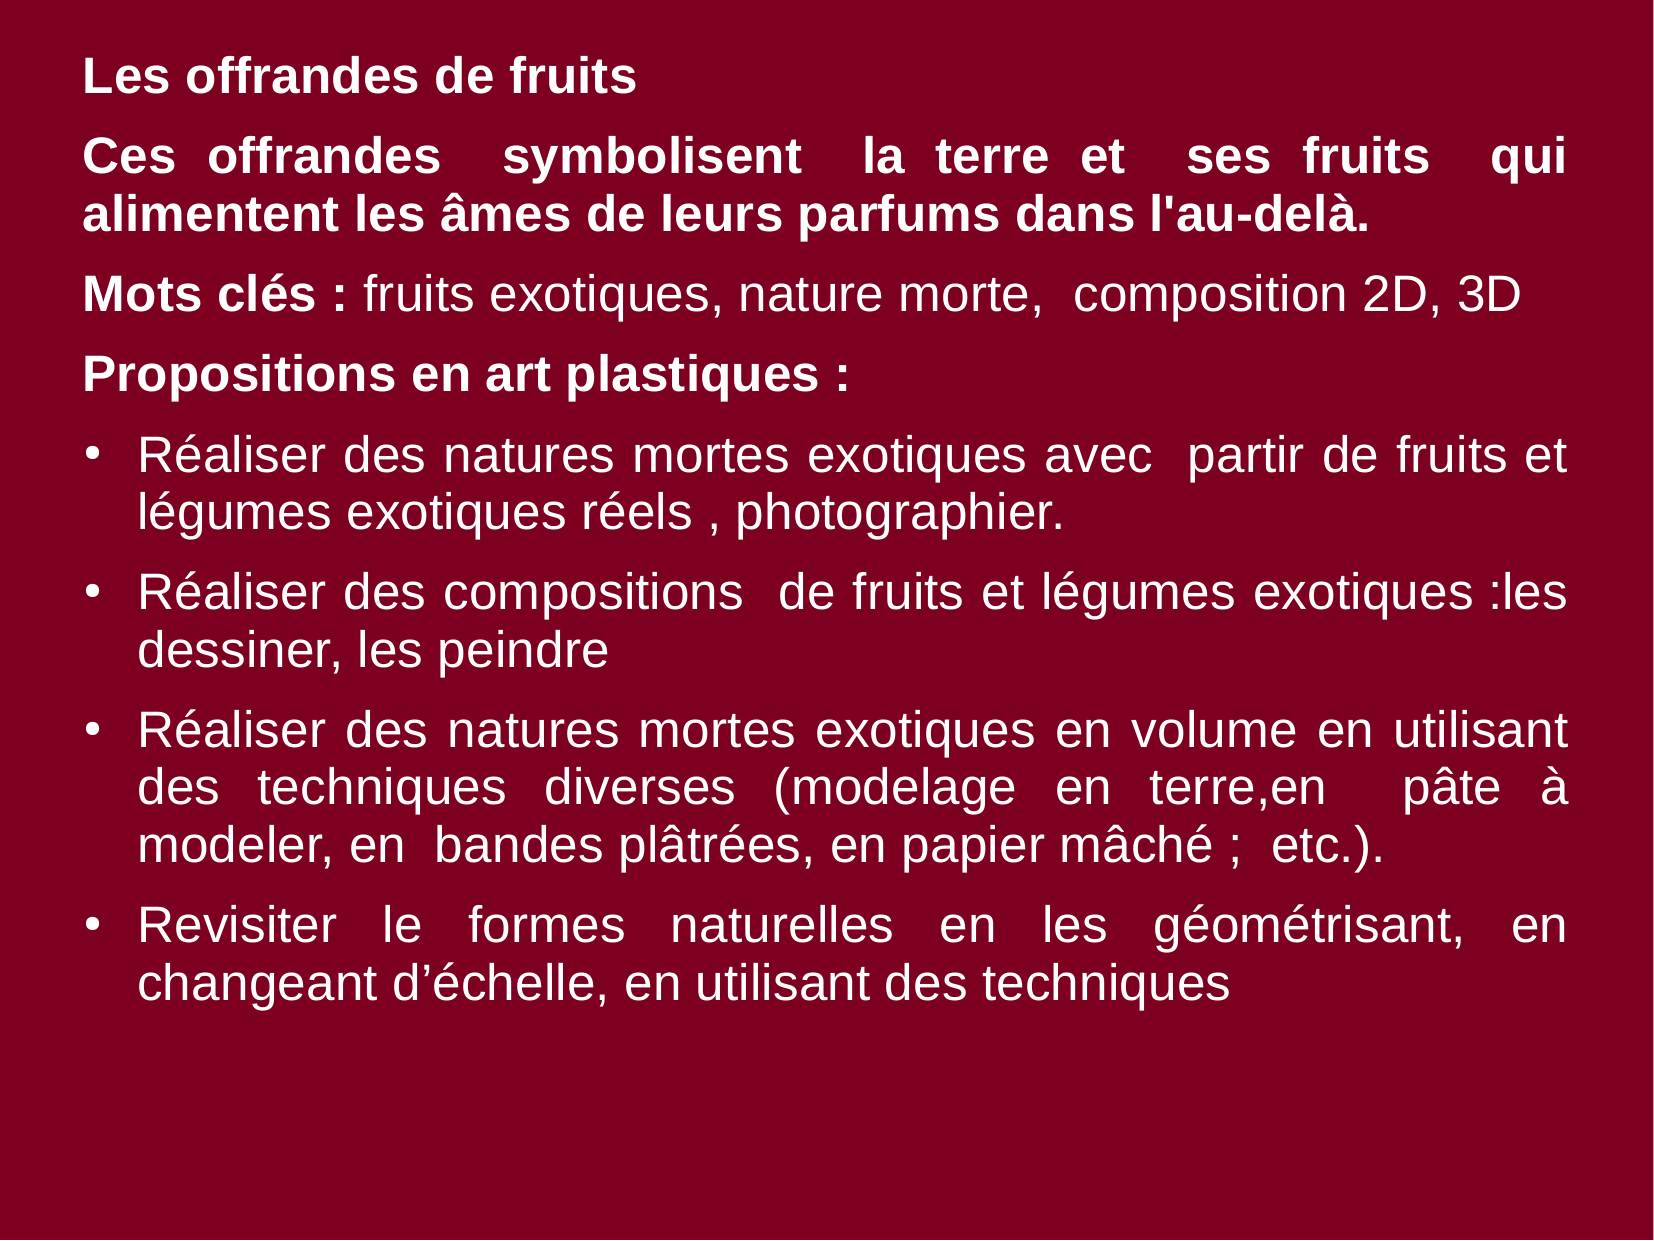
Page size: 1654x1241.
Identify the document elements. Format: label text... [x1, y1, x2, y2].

list Les offrandes de fruits Ces offrandes symbolisent la terre et ses fruits qui alimentent les âmes de leurs parfums dans l'au-delà. Mots clés : fruits exotiques, nature morte, composition 2D, 3D Propositions en art plastiques : Réaliser des natures mortes exotiques avec partir de fruits et légumes exotiques réels , photographier. Réaliser des compositions de fruits et légumes exotiques :les dessiner, les peindre Réaliser des natures mortes exotiques en volume en utilisant des techniques diverses (modelage en terre,en pâte à modeler, en bandes plâtrées, en papier mâché ; etc.). Revisiter le formes naturelles en les géométrisant, en changeant d’échelle, en utilisant des techniques [82, 47, 1571, 1099]
